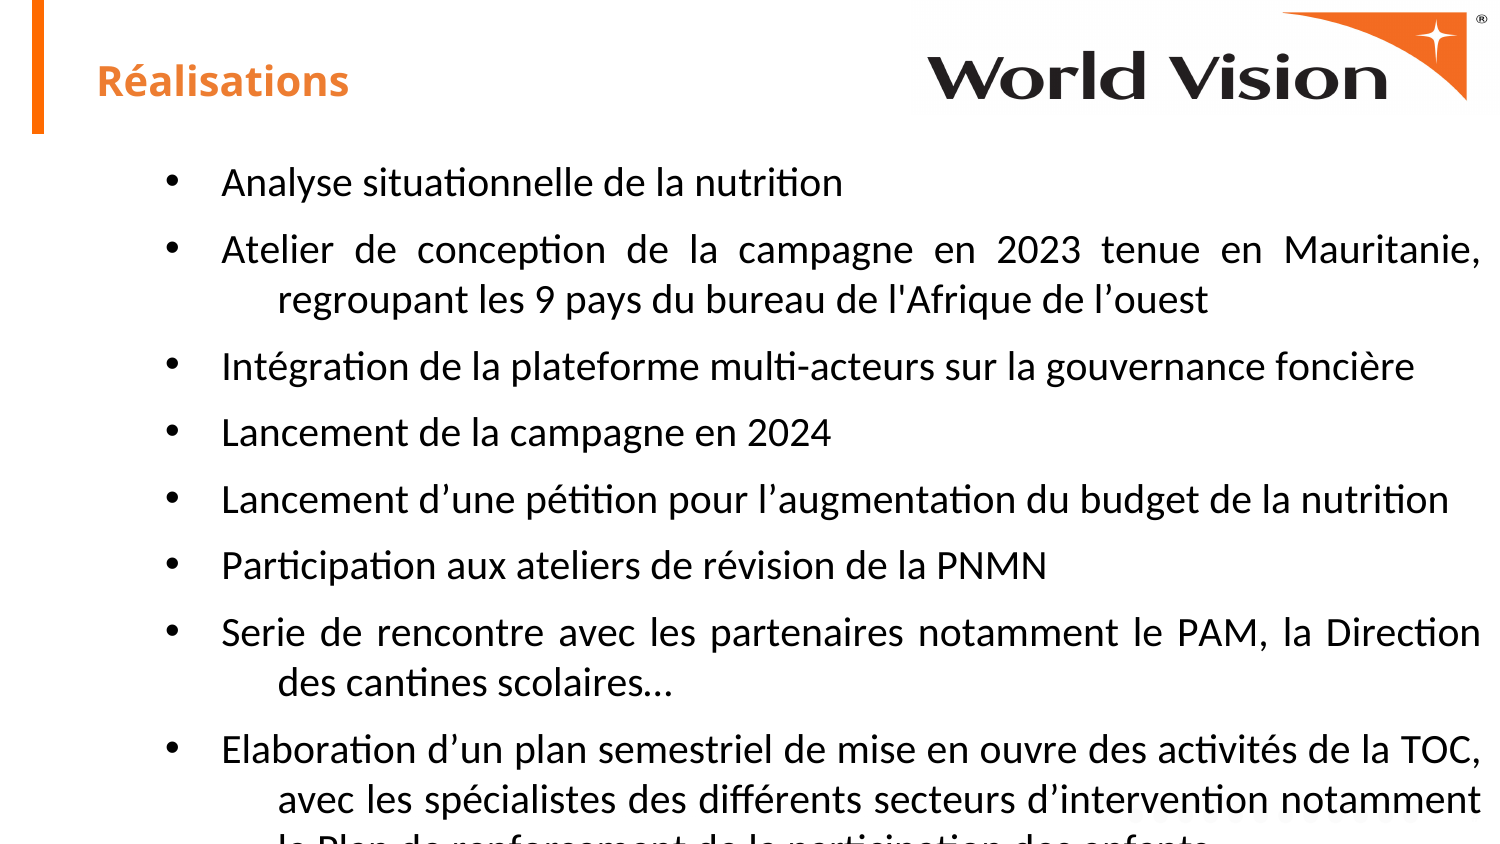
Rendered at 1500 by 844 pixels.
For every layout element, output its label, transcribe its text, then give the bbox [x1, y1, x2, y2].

text_box Analyse situationnelle de la nutrition Atelier de conception de la campagne en 2023 tenue en Mauritanie, regroupant les 9 pays du bureau de l'Afrique de l’ouest Intégration de la plateforme multi-acteurs sur la gouvernance foncière Lancement de la campagne en 2024 Lancement d’une pétition pour l’augmentation du budget de la nutrition Participation aux ateliers de révision de la PNMN Serie de rencontre avec les partenaires notamment le PAM, la Direction des cantines scolaires… Elaboration d’un plan semestriel de mise en ouvre des activités de la TOC, avec les spécialistes des différents secteurs d’intervention notamment le Plan de renforcement de la participation des enfants Mise en place du nouveau bureau du parlement des enfants en collaboration avec le MASEF et l’UNICEF Participation a la journée international de l’alimentation organise par le FAO en collaboration avec le MEF et le PAM [0, 139, 1498, 844]
picture [911, 0, 1500, 115]
text_box Réalisations [38, 47, 677, 114]
